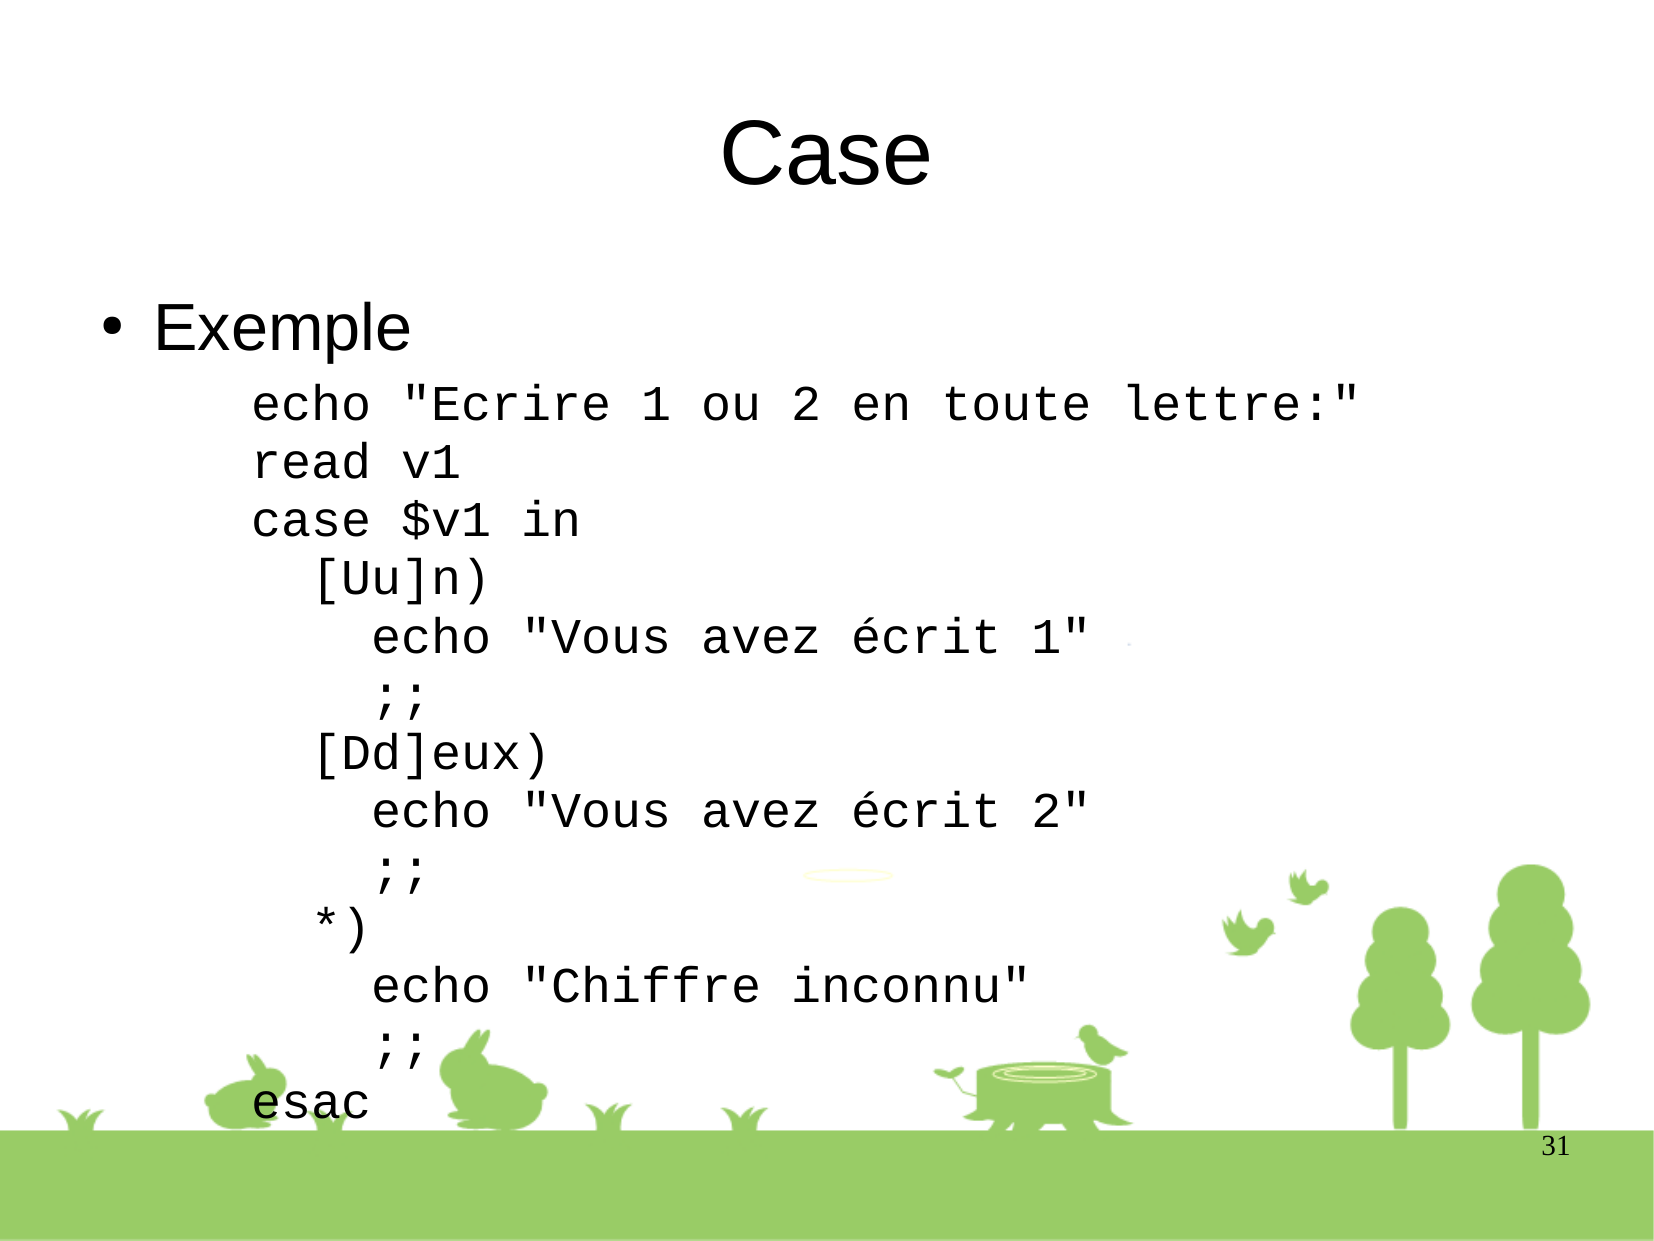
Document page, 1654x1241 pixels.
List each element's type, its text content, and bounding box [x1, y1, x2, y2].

text_box echo "Ecrire 1 ou 2 en toute lettre:" read v1 case $v1 in [Uu]n)‏ echo "Vous avez écrit 1" ;; [Dd]eux)‏ echo "Vous avez écrit 2" ;; *)‏ echo "Chiffre inconnu" ;; esac [236, 250, 1477, 1193]
title Case [82, 49, 1571, 257]
list Exemple [82, 290, 236, 1010]
list Exemple [1477, 290, 1571, 1010]
picture [0, 0, 1654, 1241]
